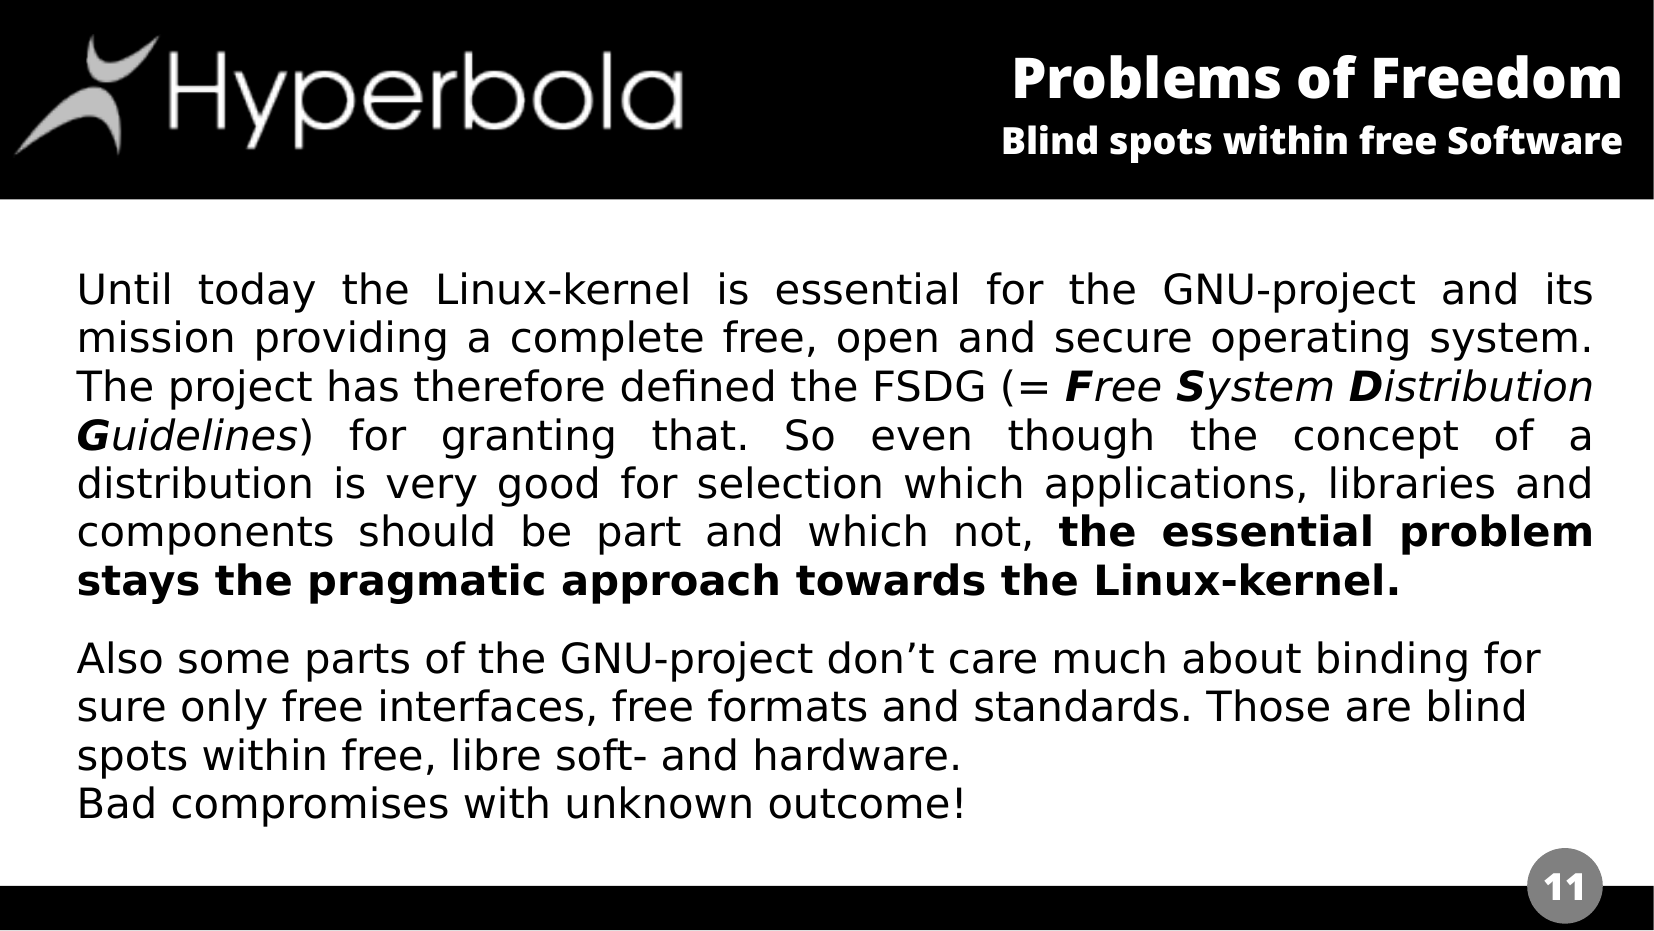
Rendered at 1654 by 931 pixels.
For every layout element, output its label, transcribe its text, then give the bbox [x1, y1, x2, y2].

title Problems of Freedom Blind spots within free Software [708, 42, 1625, 161]
picture [11, 34, 691, 158]
list Until today the Linux-kernel is essential for the GNU-project and its mission providing a complete free, open and secure operating system. The project has therefore defined the FSDG (= Free System Distribution Guidelines) for granting that. So even though the concept of a distribution is very good for selection which applications, libraries and components should be part and which not, the essential problem stays the pragmatic approach towards the Linux-kernel. Also some parts of the GNU-project don’t care much about binding for sure only free interfaces, free formats and standards. Those are blind spots within free, libre soft- and hardware. Bad compromises with unknown outcome! [59, 265, 1595, 857]
